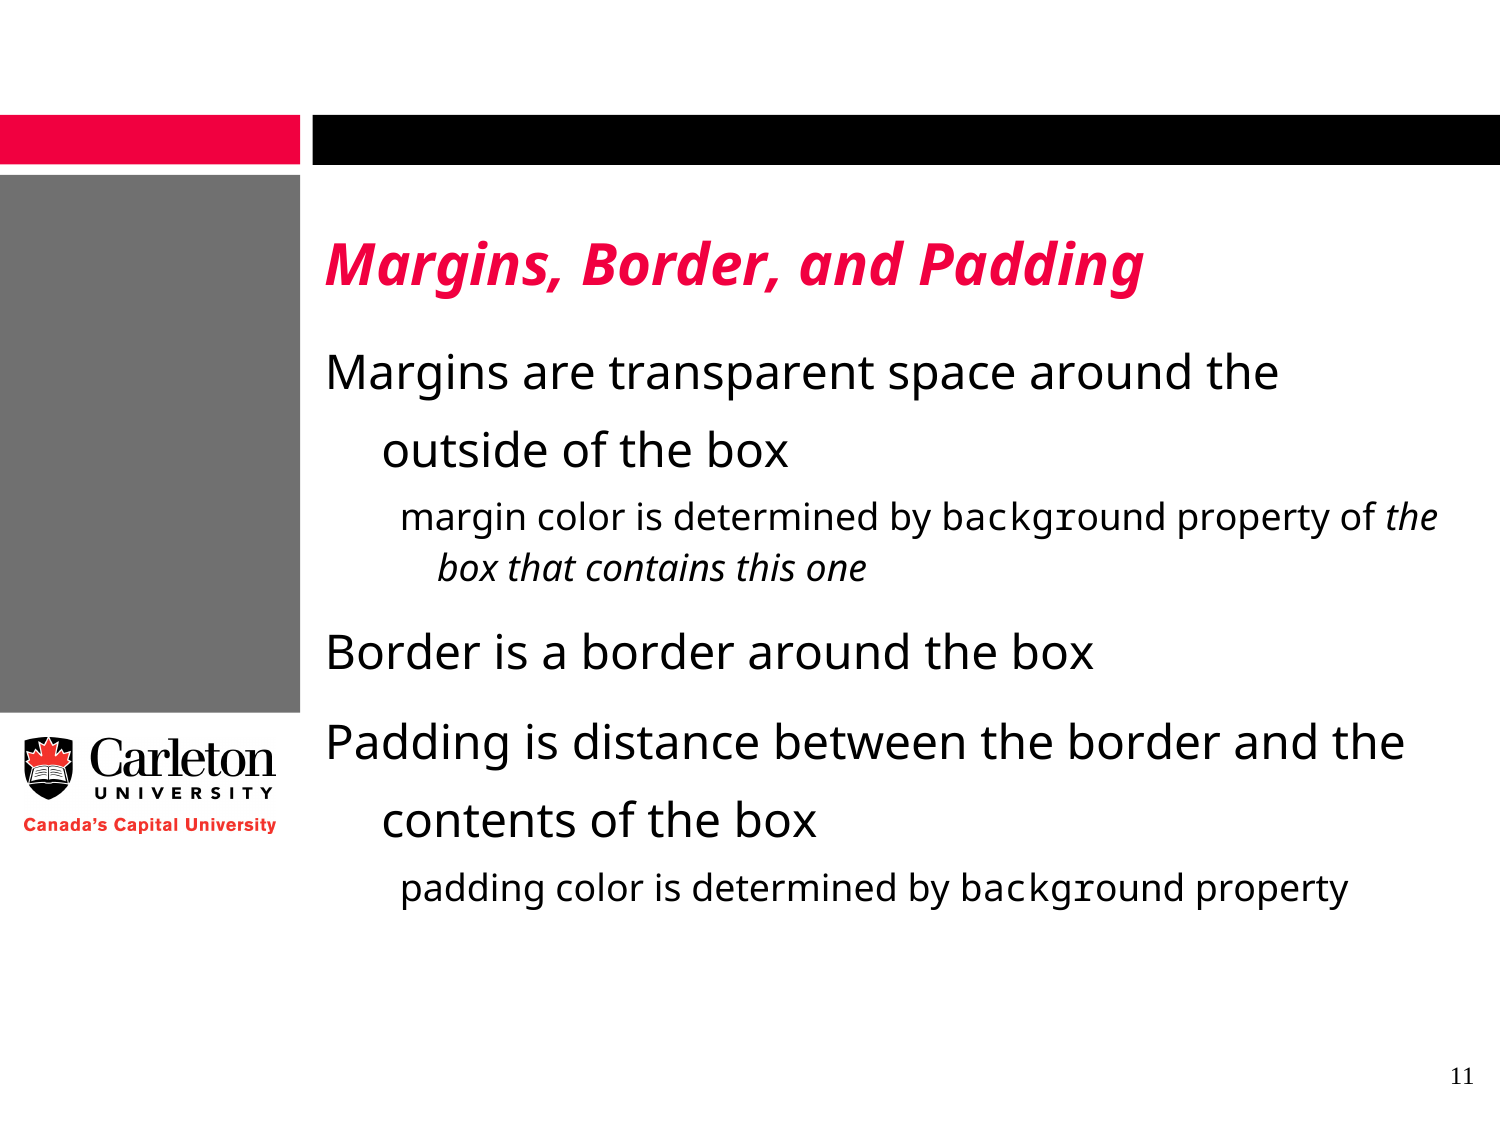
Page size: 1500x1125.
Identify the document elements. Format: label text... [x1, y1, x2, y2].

list Margins are transparent space around the outside of the box margin color is determined by background property of the box that contains this one Border is a border around the box Padding is distance between the border and the contents of the box padding color is determined by background property [324, 324, 1450, 1036]
picture [24, 737, 276, 834]
title Margins, Border, and Padding [324, 194, 1450, 324]
